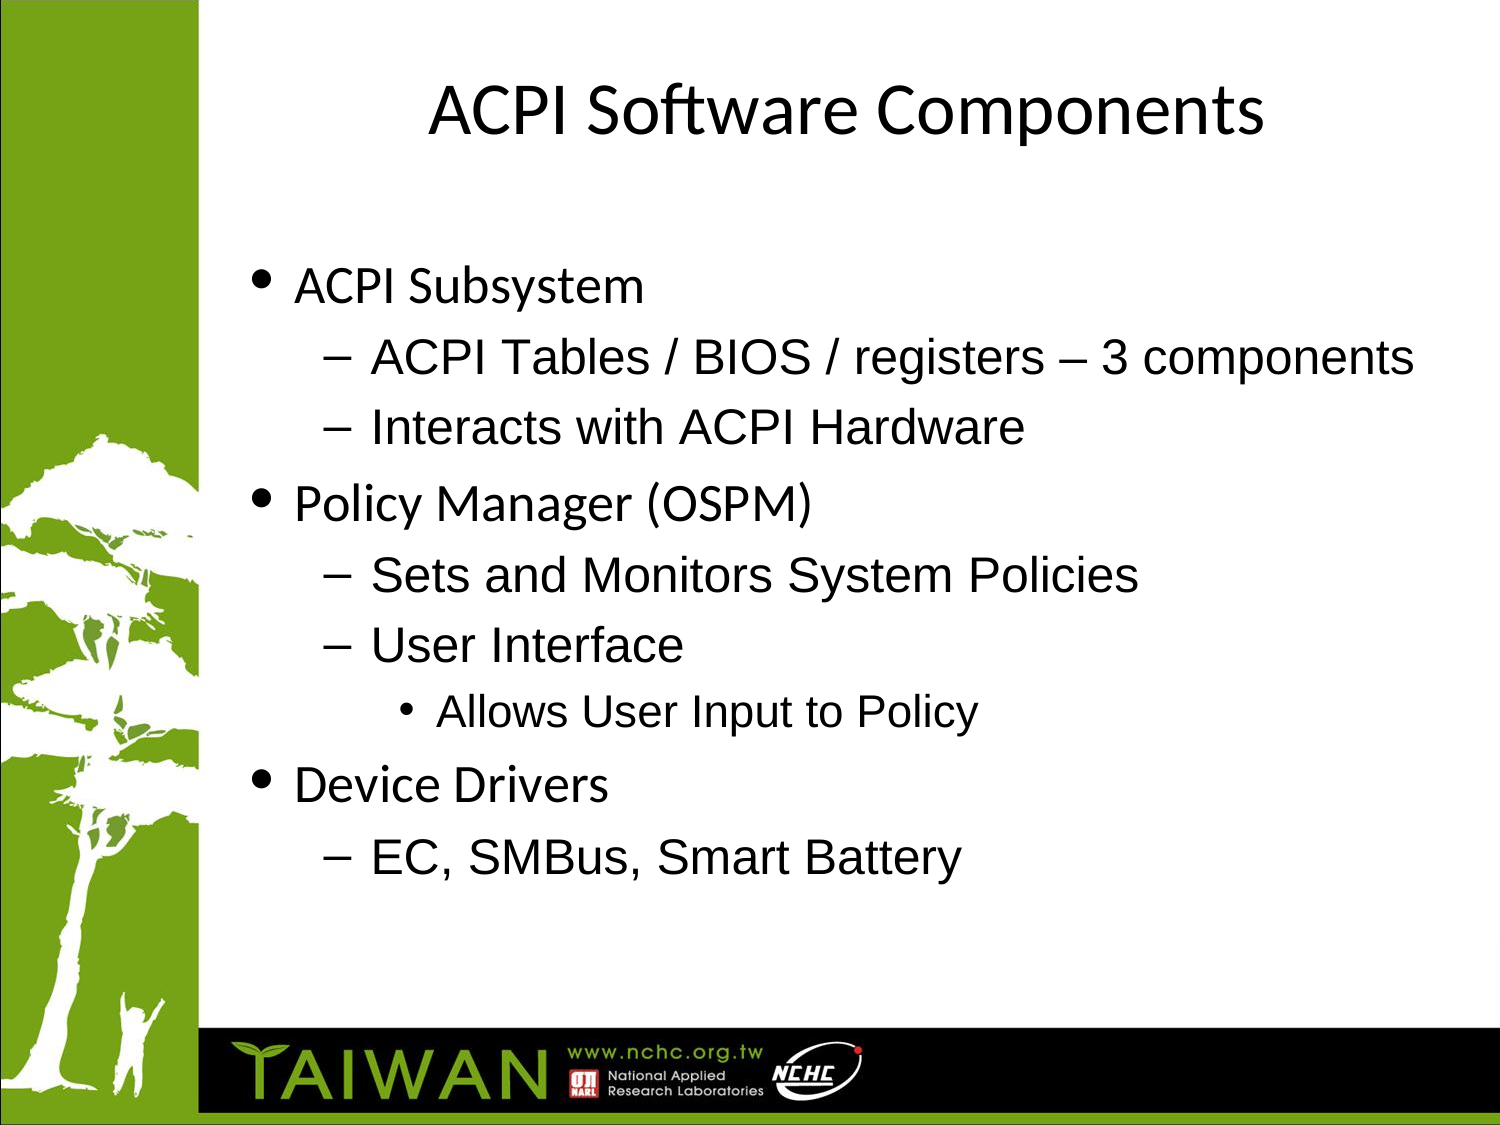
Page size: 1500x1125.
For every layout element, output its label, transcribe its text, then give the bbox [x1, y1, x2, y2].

picture [0, 0, 1500, 1125]
title ACPI Software Components [209, 47, 1485, 161]
list ACPI Subsystem ACPI Tables / BIOS / registers – 3 components Interacts with ACPI Hardware Policy Manager (OSPM) Sets and Monitors System Policies User Interface Allows User Input to Policy Device Drivers EC, SMBus, Smart Battery [234, 241, 1447, 979]
